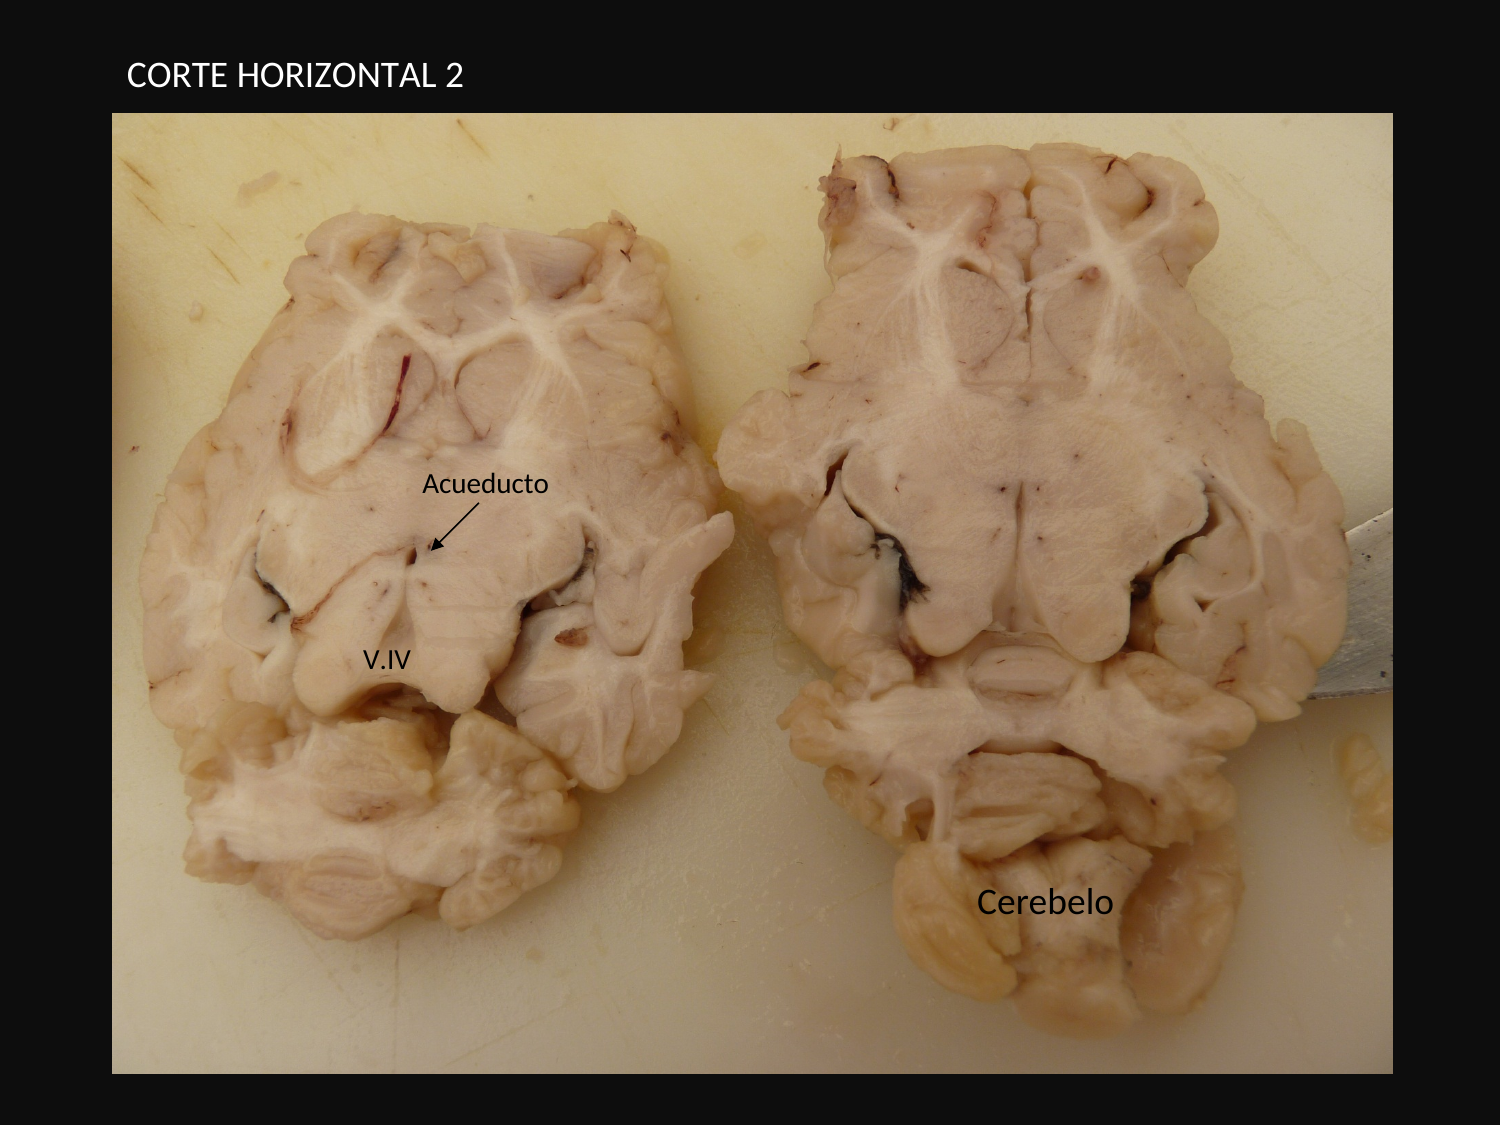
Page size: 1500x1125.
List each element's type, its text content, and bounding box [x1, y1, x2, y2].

text_box Acueducto [407, 456, 597, 507]
text_box CORTE HORIZONTAL 2 [112, 42, 951, 104]
text_box V.IV [348, 633, 443, 684]
text_box [112, 113, 1393, 1074]
text_box Cerebelo [962, 869, 1152, 930]
